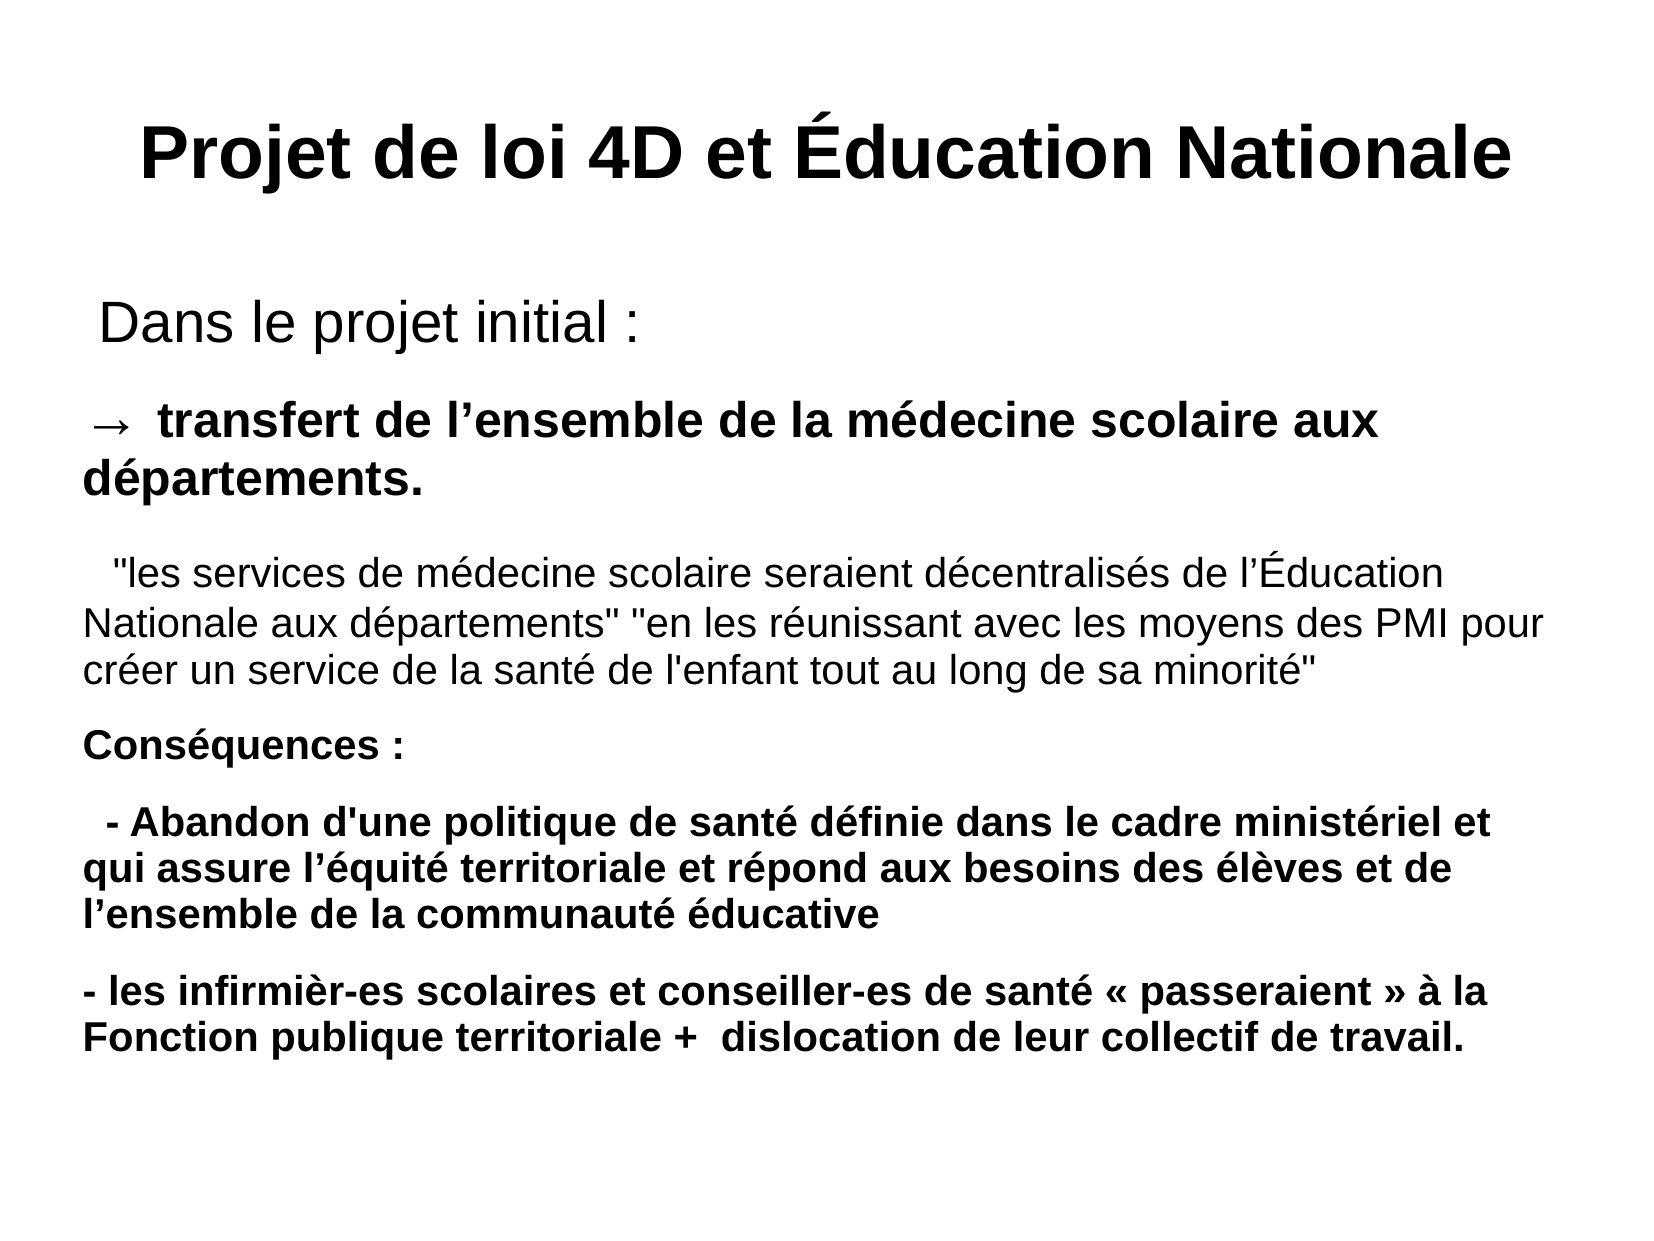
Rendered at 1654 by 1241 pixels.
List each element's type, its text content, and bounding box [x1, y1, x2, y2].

title Projet de loi 4D et Éducation Nationale [82, 49, 1571, 257]
list Dans le projet initial : → transfert de l’ensemble de la médecine scolaire aux départements. "les services de médecine scolaire seraient décentralisés de l’Éducation Nationale aux départements" "en les réunissant avec les moyens des PMI pour créer un service de la santé de l'enfant tout au long de sa minorité" Conséquences : - Abandon d'une politique de santé définie dans le cadre ministériel et qui assure l’équité territoriale et répond aux besoins des élèves et de l’ensemble de la communauté éducative - les infirmièr-es scolaires et conseiller-es de santé « passeraient » à la Fonction publique territoriale + dislocation de leur collectif de travail. [82, 290, 1571, 1241]
